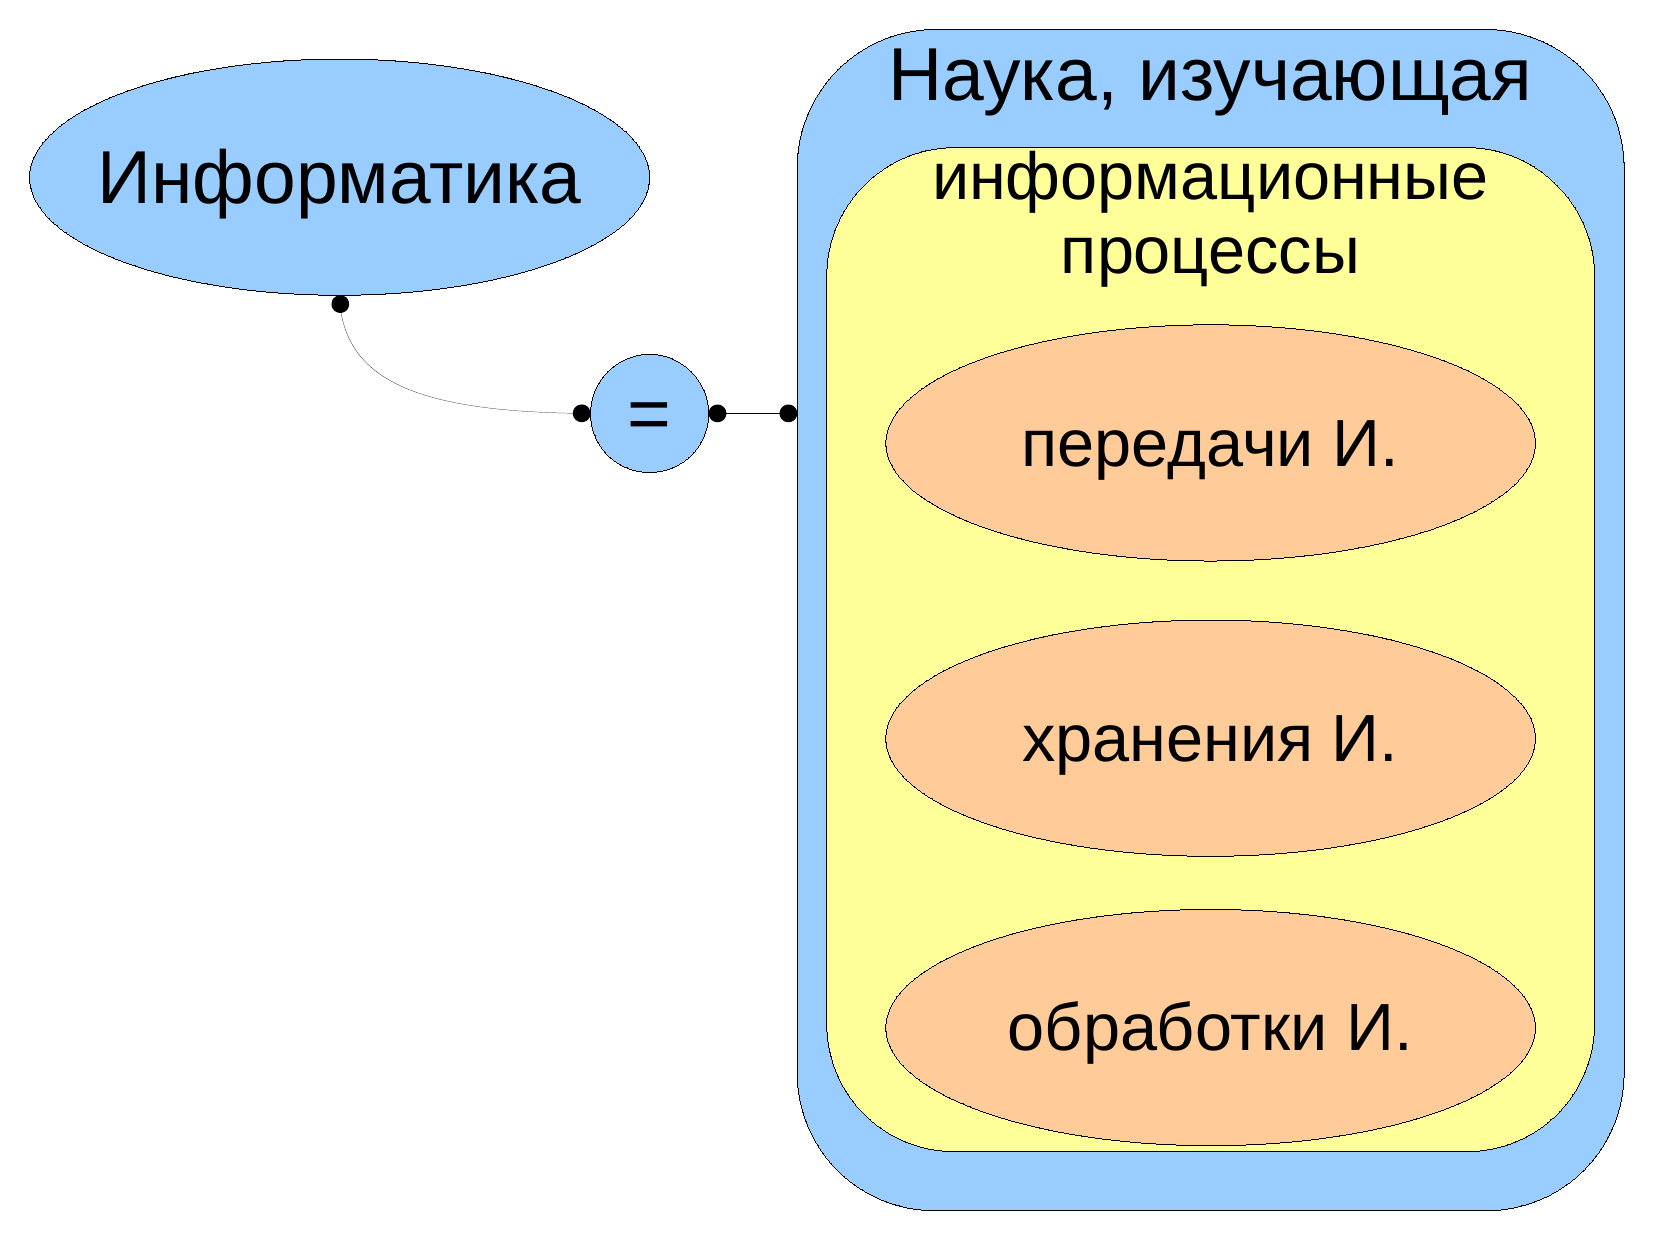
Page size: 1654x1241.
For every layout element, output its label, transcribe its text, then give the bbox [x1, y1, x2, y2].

text_box Информатика [29, 59, 650, 296]
text_box Наука, изучающая [797, 29, 1625, 1211]
text_box = [590, 354, 709, 473]
text_box передачи И. [885, 324, 1536, 562]
text_box информационные процессы [826, 147, 1595, 1152]
text_box хранения И. [885, 620, 1536, 857]
text_box обработки И. [885, 909, 1536, 1146]
